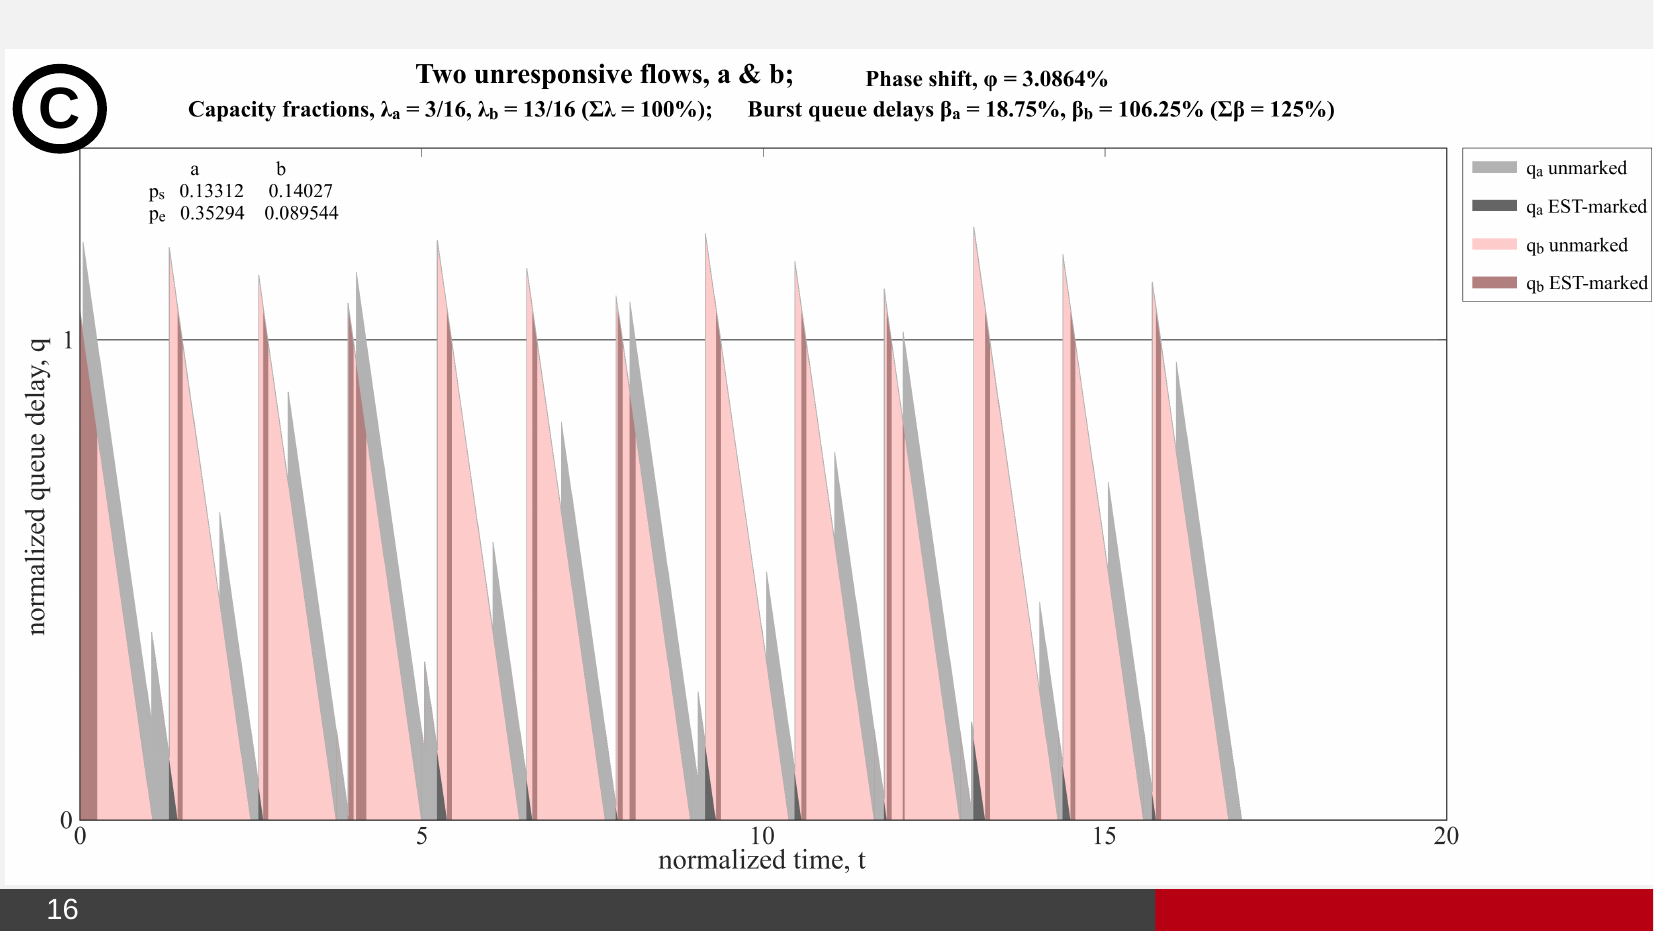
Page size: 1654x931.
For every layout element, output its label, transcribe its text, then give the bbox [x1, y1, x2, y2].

picture [5, 49, 1654, 885]
text_box C [17, 68, 103, 149]
